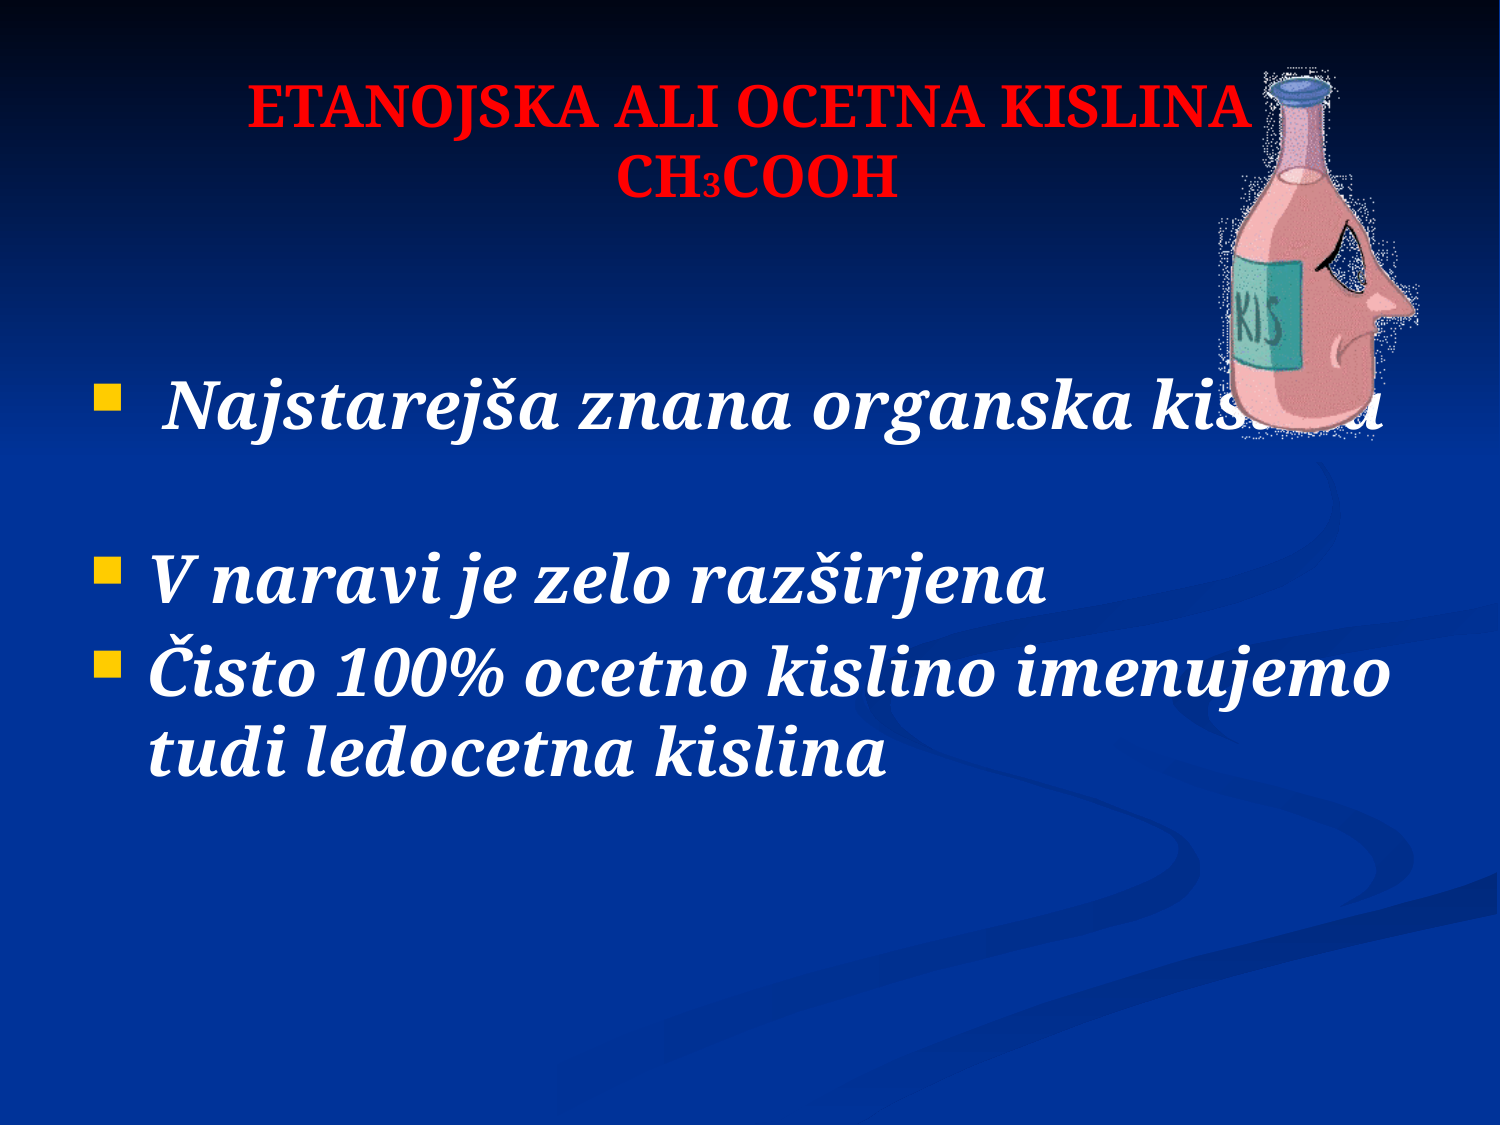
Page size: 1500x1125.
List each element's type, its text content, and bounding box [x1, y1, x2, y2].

list Najstarejša znana organska kislina V naravi je zelo razširjena Čisto 100% ocetno kislino imenujemo tudi ledocetna kislina [75, 262, 1425, 1005]
picture [1198, 66, 1428, 453]
title ETANOJSKA ALI OCETNA KISLINA CH3COOH [75, 45, 1425, 233]
